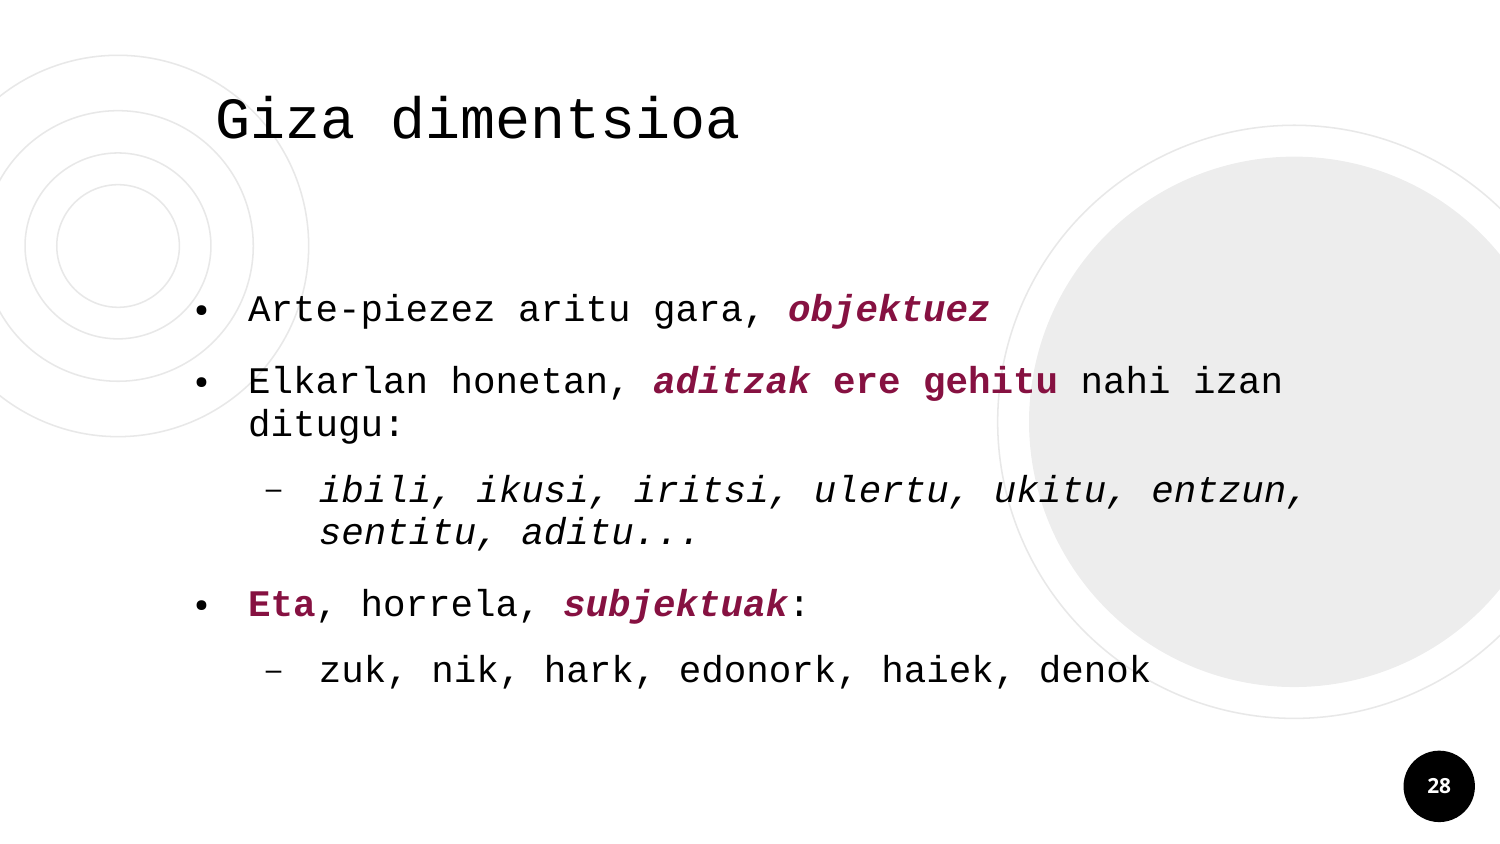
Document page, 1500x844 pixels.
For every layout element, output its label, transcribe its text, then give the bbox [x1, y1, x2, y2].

text_box Giza dimentsioa [200, 82, 1335, 164]
list Arte-piezez aritu gara, objektuez Elkarlan honetan, aditzak ere gehitu nahi izan ditugu: ibili, ikusi, iritsi, ulertu, ukitu, entzun, sentitu, aditu... Eta, horrela, subjektuak: zuk, nik, hark, edonork, haiek, denok [177, 290, 1359, 756]
text_box <zenbakia> [1403, 750, 1475, 823]
